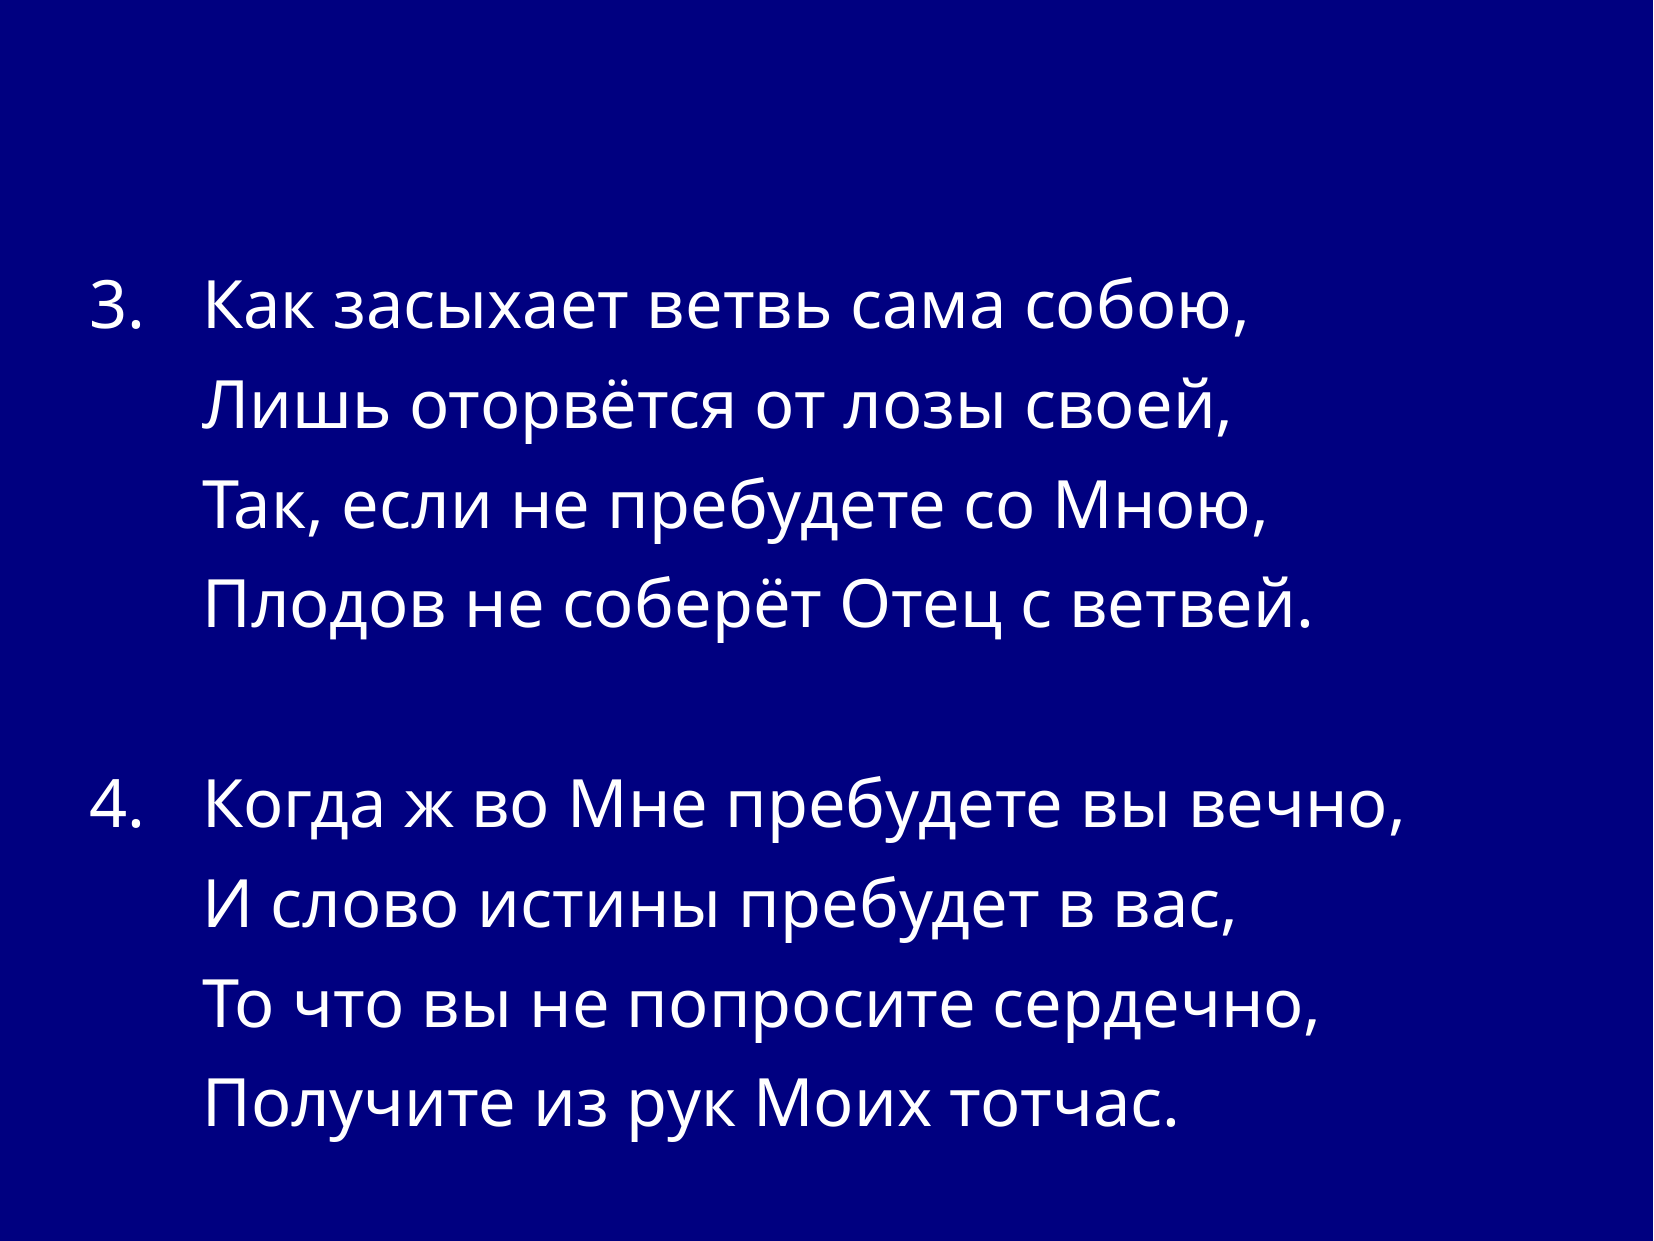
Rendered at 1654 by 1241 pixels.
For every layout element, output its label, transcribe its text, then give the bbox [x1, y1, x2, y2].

text_box 3. Как засыхает ветвь сама собою, Лишь оторвётся от лозы своей, Так, если не пребудете со Мною, Плодов не соберёт Отец с ветвей. 4. Когда ж во Мне пребудете вы вечно, И слово истины пребудет в вас, То что вы не попросите сердечно, Получите из рук Моих тотчас. [75, 150, 1576, 1163]
